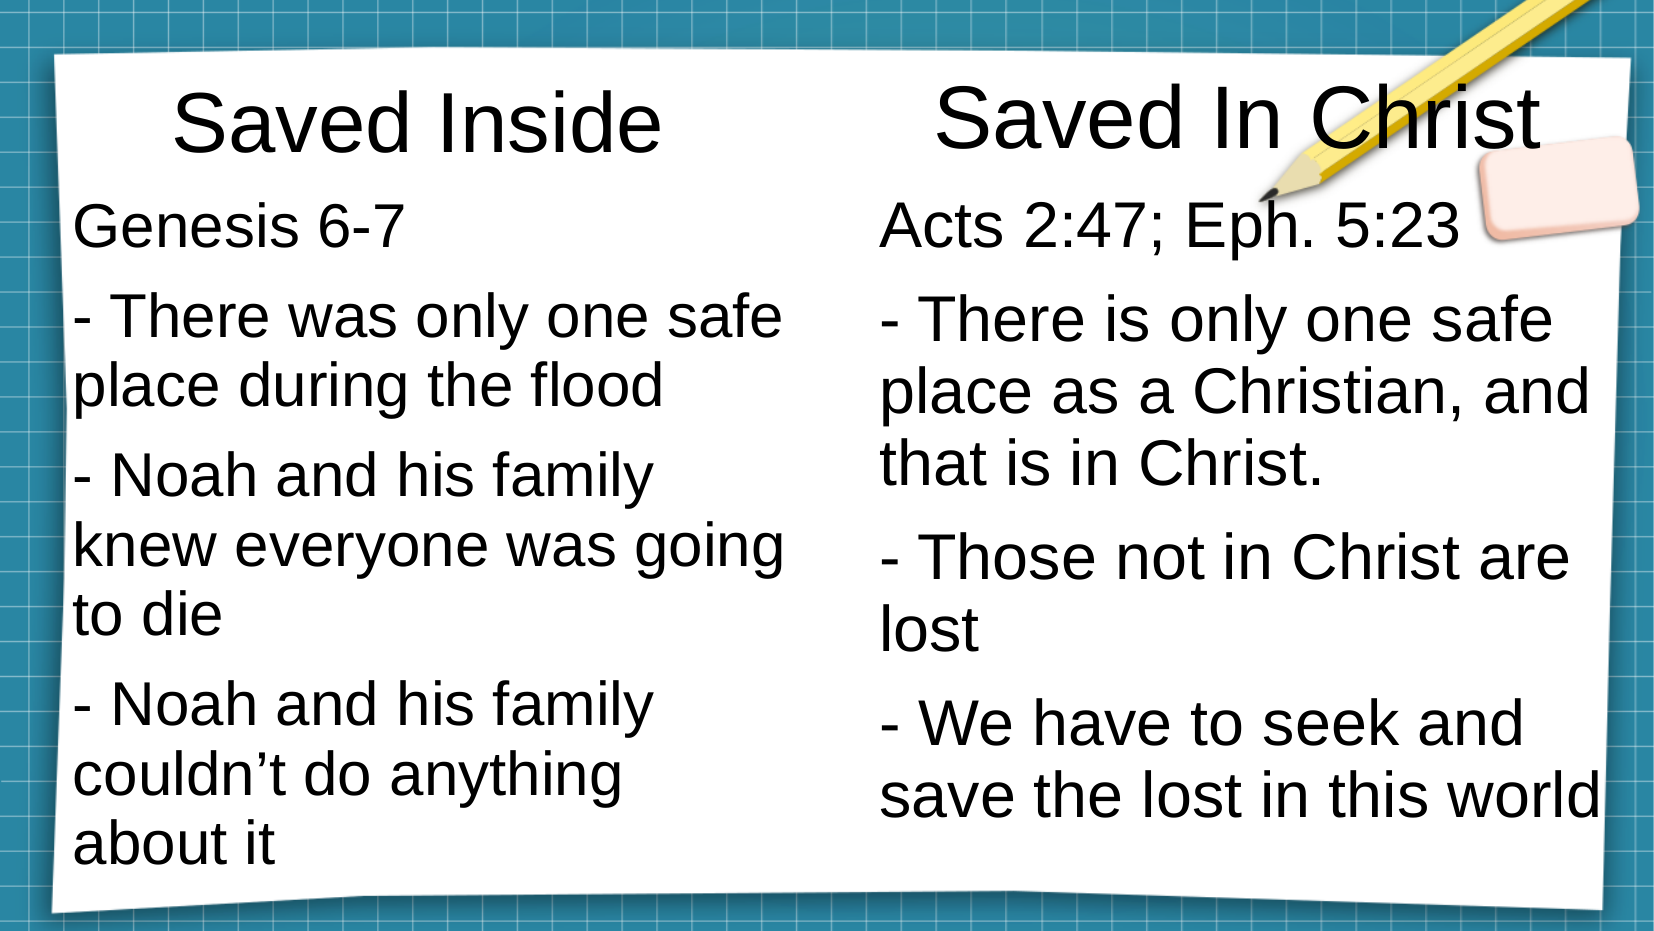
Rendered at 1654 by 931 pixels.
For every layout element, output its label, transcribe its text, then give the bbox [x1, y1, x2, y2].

picture [0, 0, 1654, 931]
list Saved In Christ Acts 2:47; Eph. 5:23 - There is only one safe place as a Christian, and that is in Christ. - Those not in Christ are lost - We have to seek and save the lost in this world [879, 68, 1622, 894]
list Saved Inside Genesis 6-7 - There was only one safe place during the flood - Noah and his family knew everyone was going to die - Noah and his family couldn’t do anything about it [72, 75, 788, 901]
